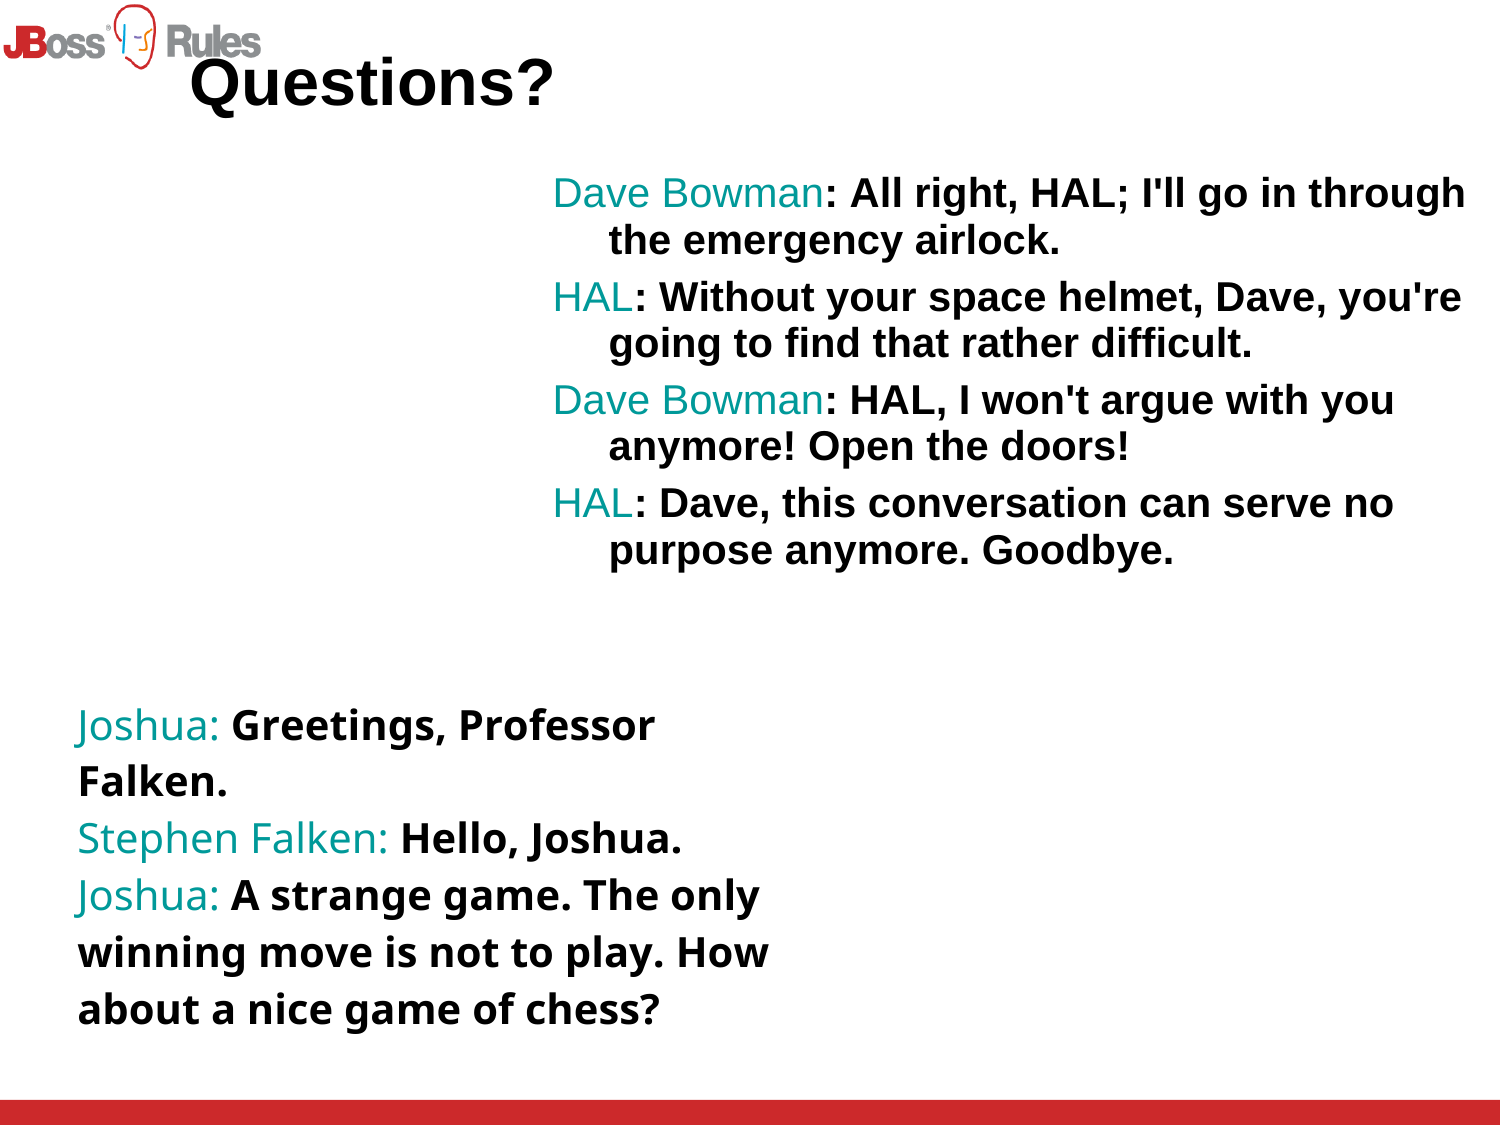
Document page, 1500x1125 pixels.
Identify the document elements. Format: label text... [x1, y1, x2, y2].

list Dave Bowman: All right, HAL; I'll go in through the emergency airlock. HAL: Without your space helmet, Dave, you're going to find that rather difficult. Dave Bowman: HAL, I won't argue with you anymore! Open the doors! HAL: Dave, this conversation can serve no purpose anymore. Goodbye. [537, 162, 1500, 841]
picture [0, 0, 266, 73]
title Questions? [174, 37, 1375, 150]
text_box Joshua: Greetings, Professor Falken. Stephen Falken: Hello, Joshua. Joshua: A strange game. The only winning move is not to play. How about a nice game of chess? [62, 687, 813, 1045]
